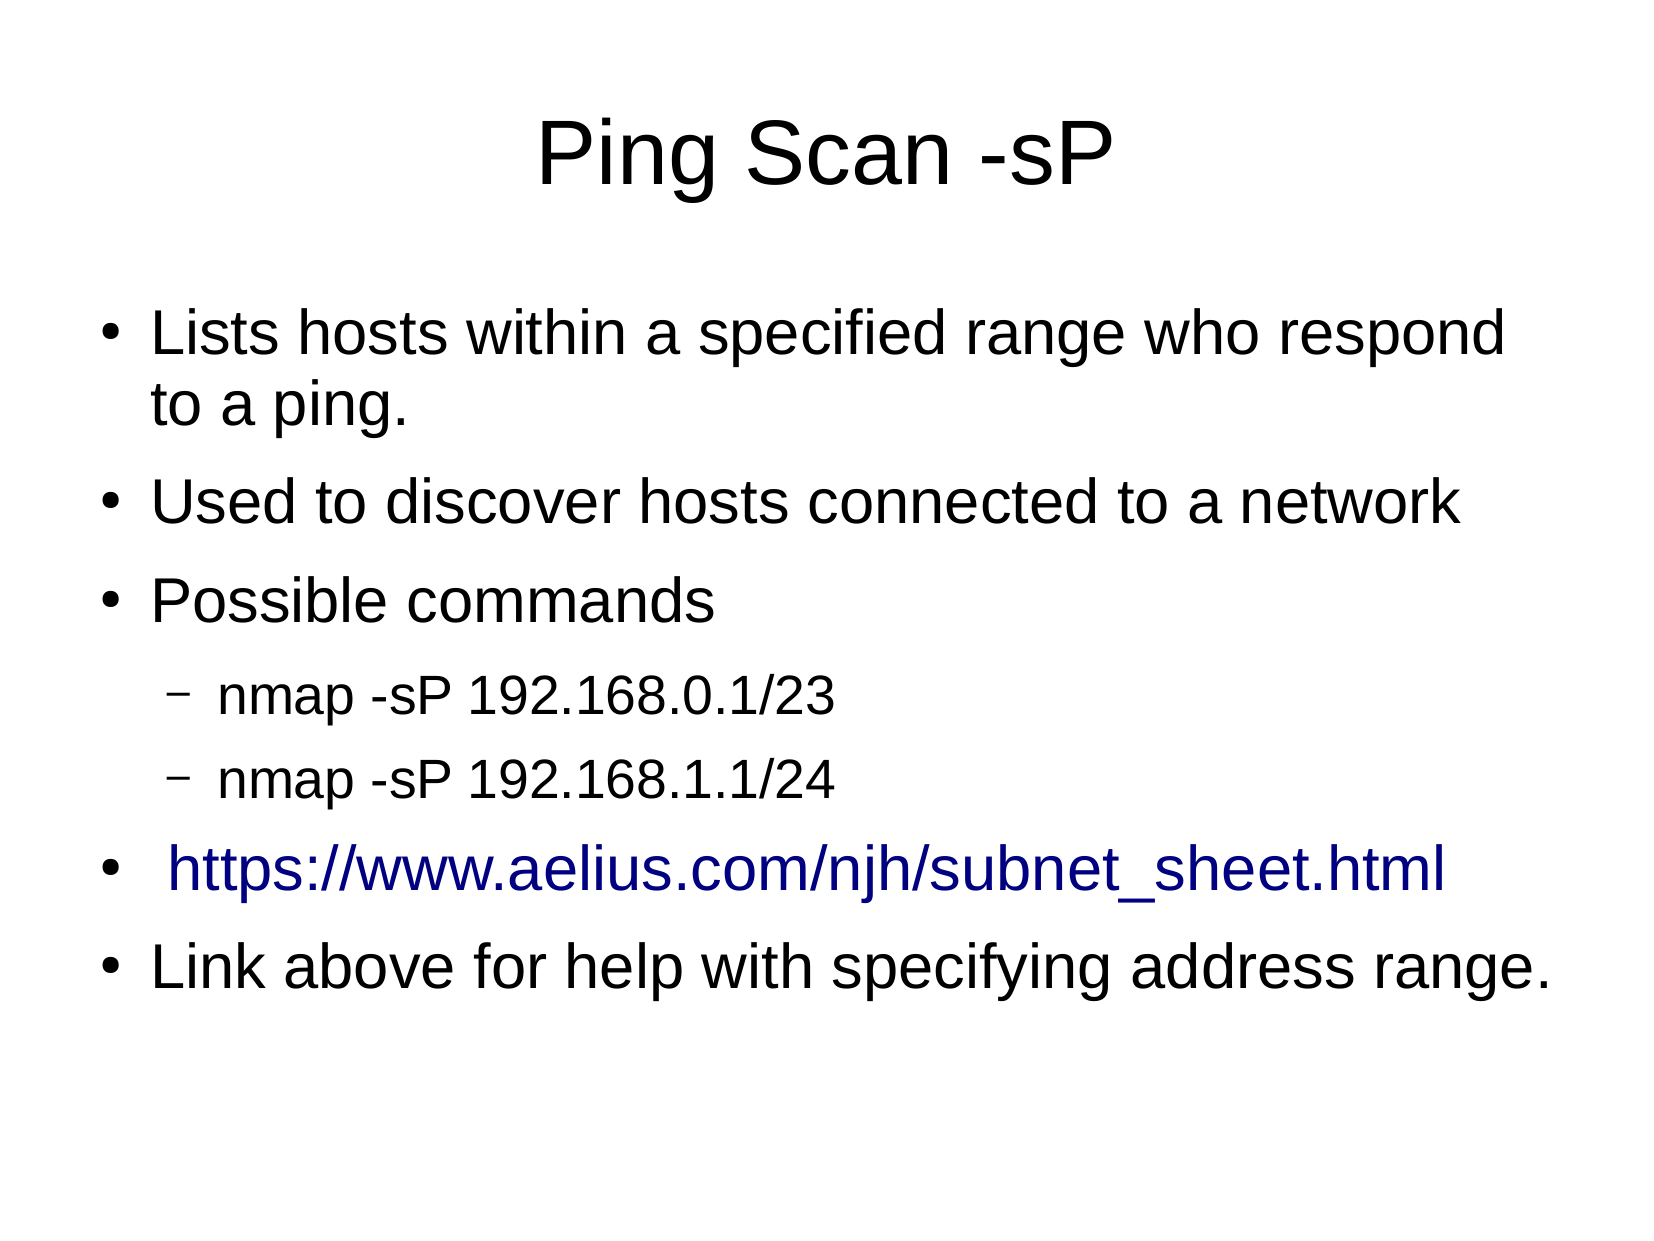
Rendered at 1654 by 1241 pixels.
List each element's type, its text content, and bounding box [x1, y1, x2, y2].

title Ping Scan -sP [82, 49, 1571, 257]
list Lists hosts within a specified range who respond to a ping. Used to discover hosts connected to a network Possible commands nmap -sP 192.168.0.1/23 nmap -sP 192.168.1.1/24 https://www.aelius.com/njh/subnet_sheet.html Link above for help with specifying address range. [82, 290, 1571, 1010]
